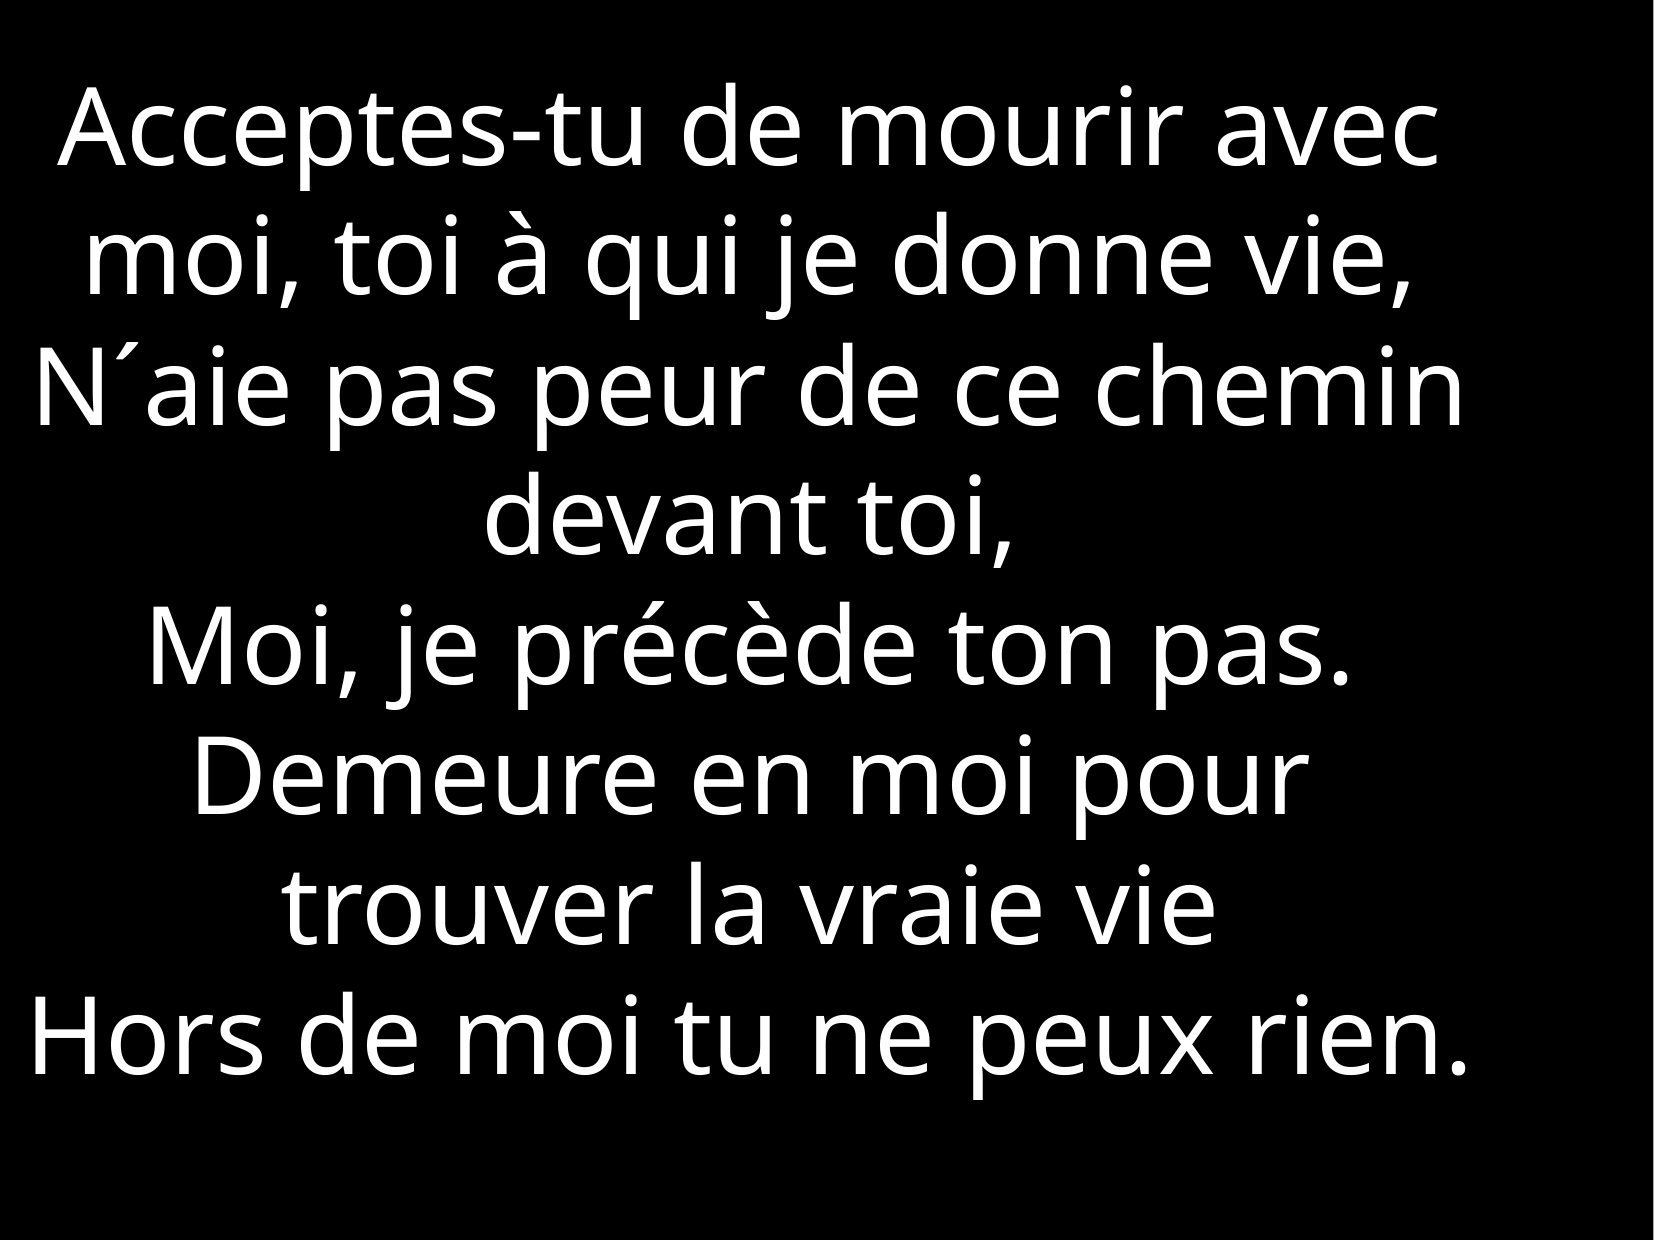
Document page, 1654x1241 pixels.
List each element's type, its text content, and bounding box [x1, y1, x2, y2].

text_box Acceptes-tu de mourir avec moi, toi à qui je donne vie, N´aie pas peur de ce chemin devant toi, Moi, je précède ton pas. Demeure en moi pour trouver la vraie vie Hors de moi tu ne peux rien. [0, 314, 1501, 839]
